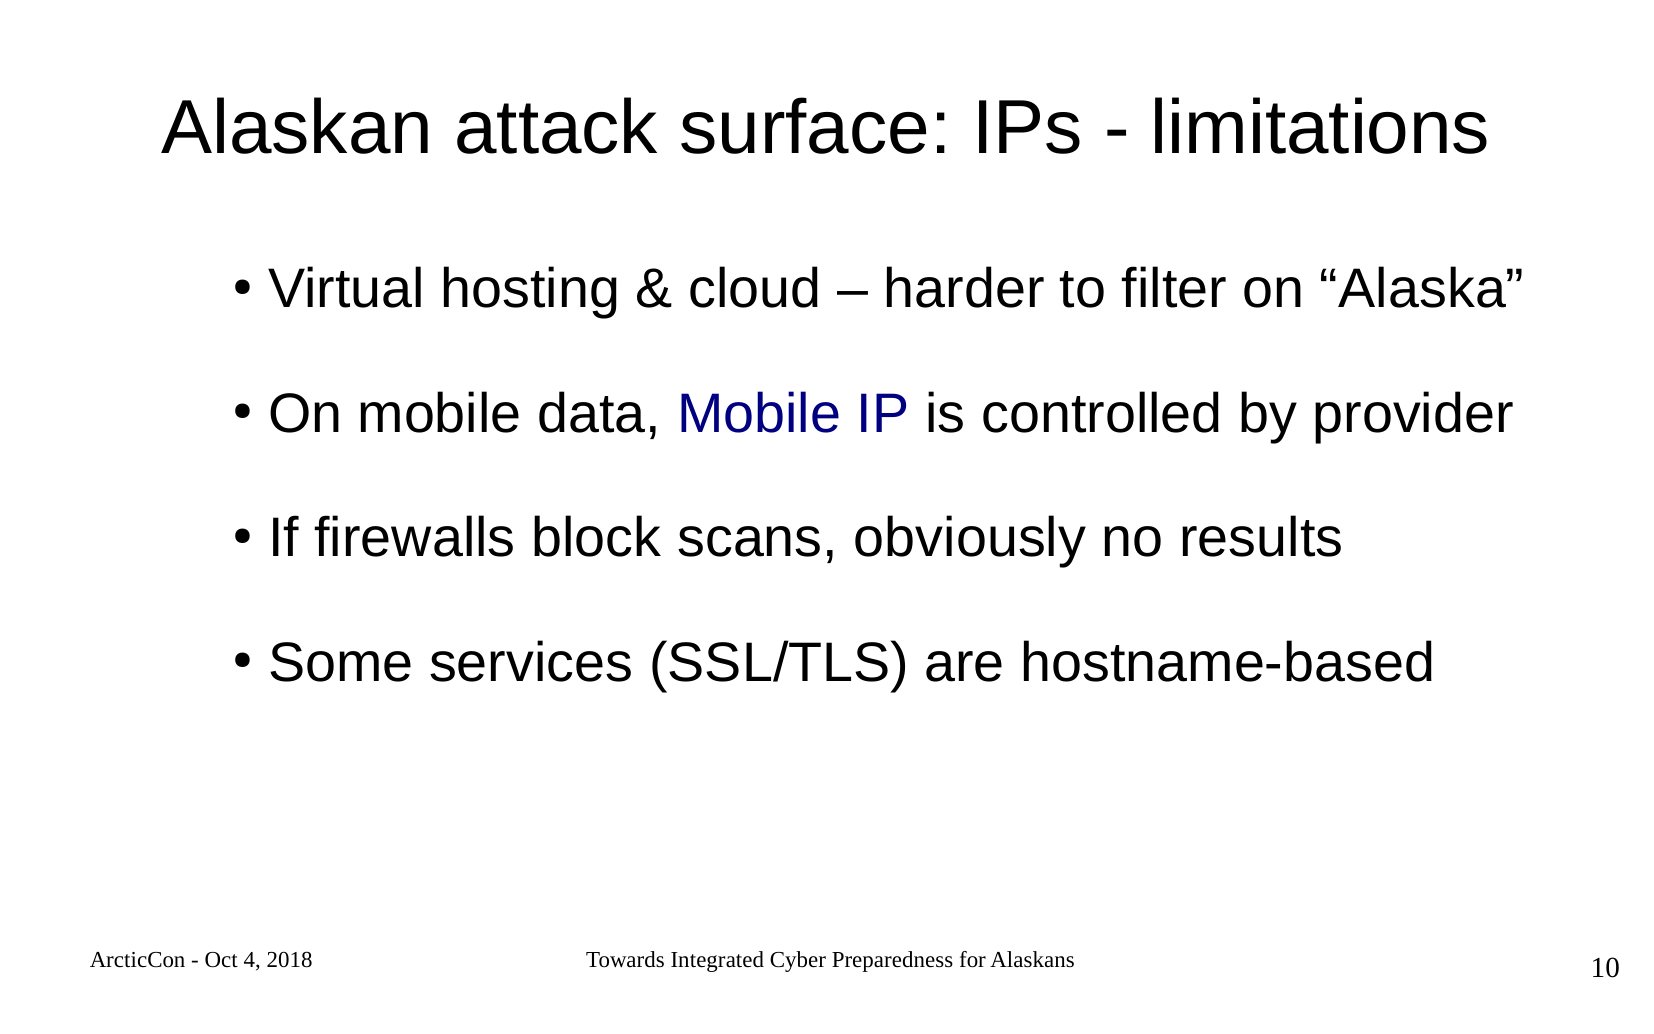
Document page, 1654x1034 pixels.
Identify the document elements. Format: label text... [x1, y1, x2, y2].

text_box Virtual hosting & cloud – harder to filter on “Alaska” On mobile data, Mobile IP is controlled by provider If firewalls block scans, obviously no results Some services (SSL/TLS) are hostname-based [82, 195, 1571, 856]
text_box <number> [1560, 951, 1621, 1023]
title Alaskan attack surface: IPs - limitations [82, 41, 1571, 195]
